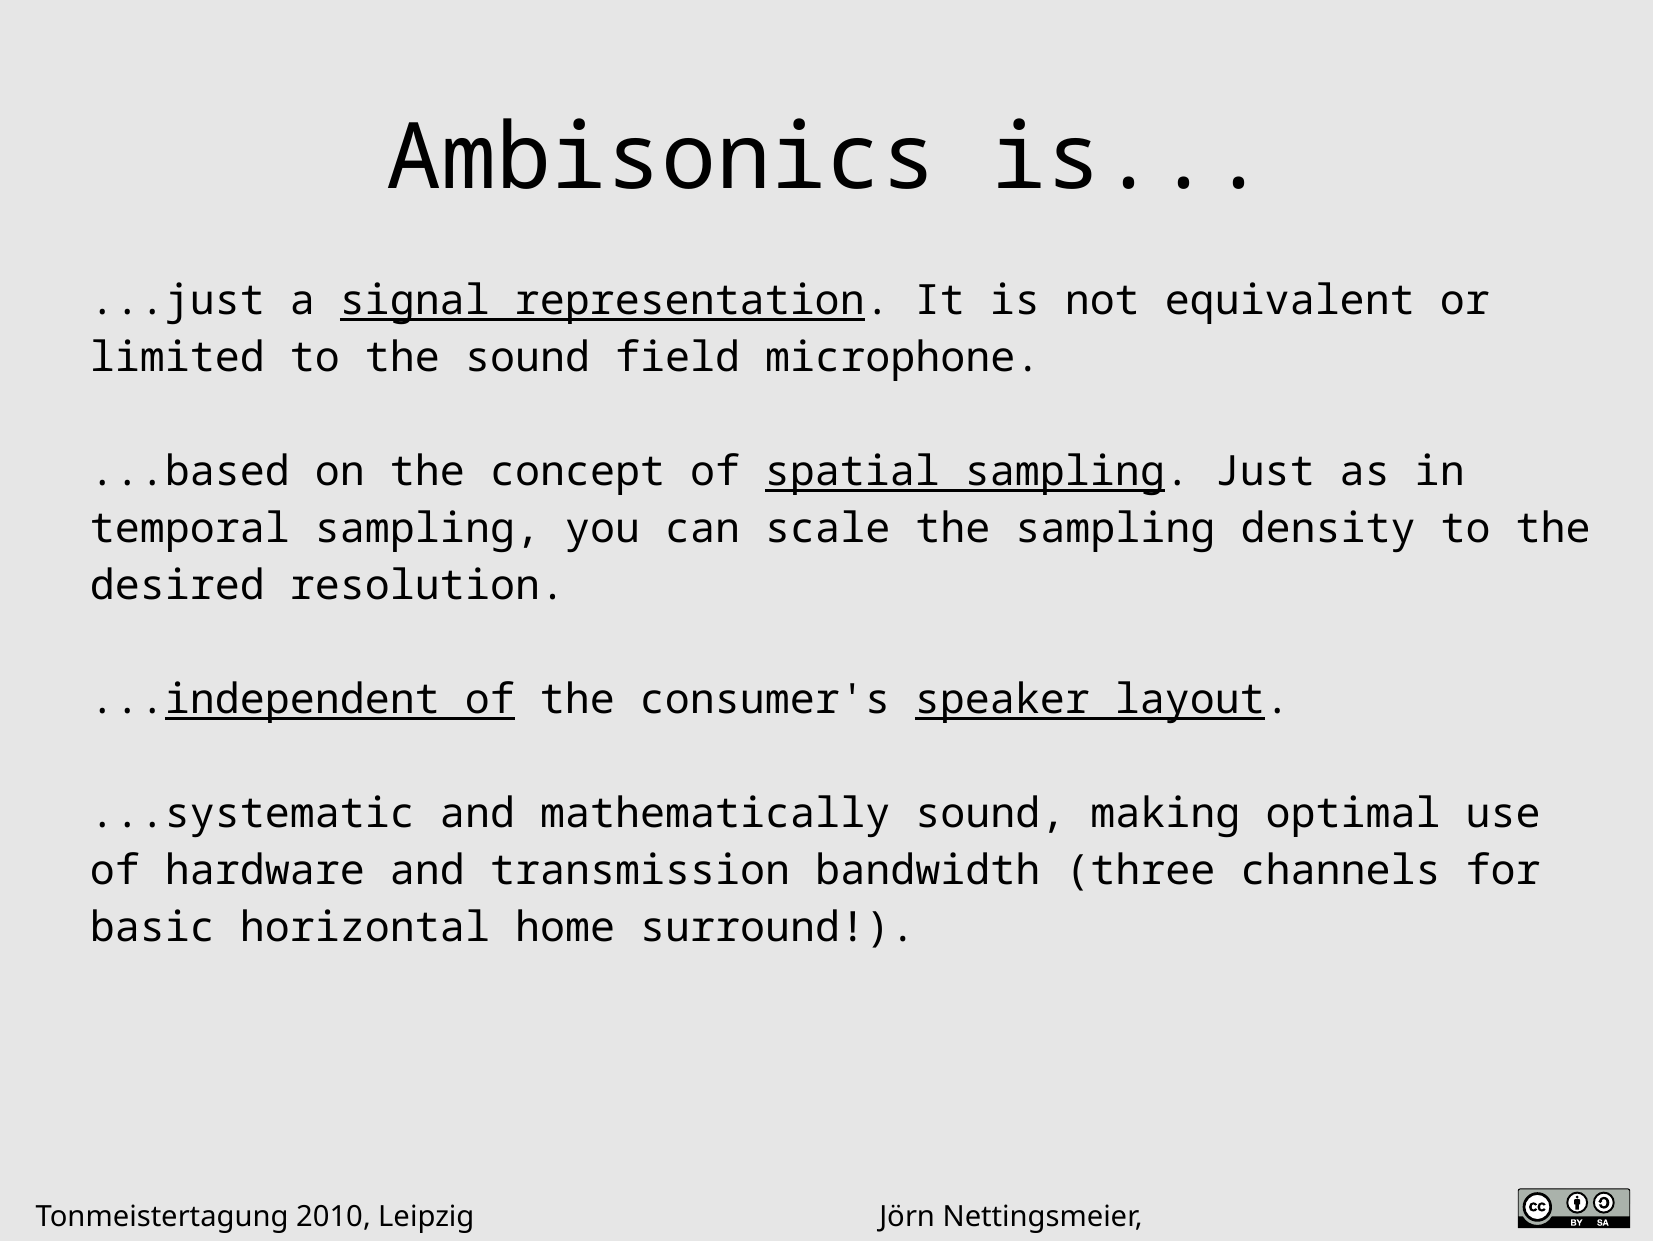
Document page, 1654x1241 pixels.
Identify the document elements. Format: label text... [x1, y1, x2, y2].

title Ambisonics is... [82, 49, 1571, 257]
text_box ...just a signal representation. It is not equivalent or limited to the sound field microphone. ...based on the concept of spatial sampling. Just as in temporal sampling, you can scale the sampling density to the desired resolution. ...independent of the consumer's speaker layout. ...systematic and mathematically sound, making optimal use of hardware and transmission bandwidth (three channels for basic horizontal home surround!). [75, 262, 1613, 860]
